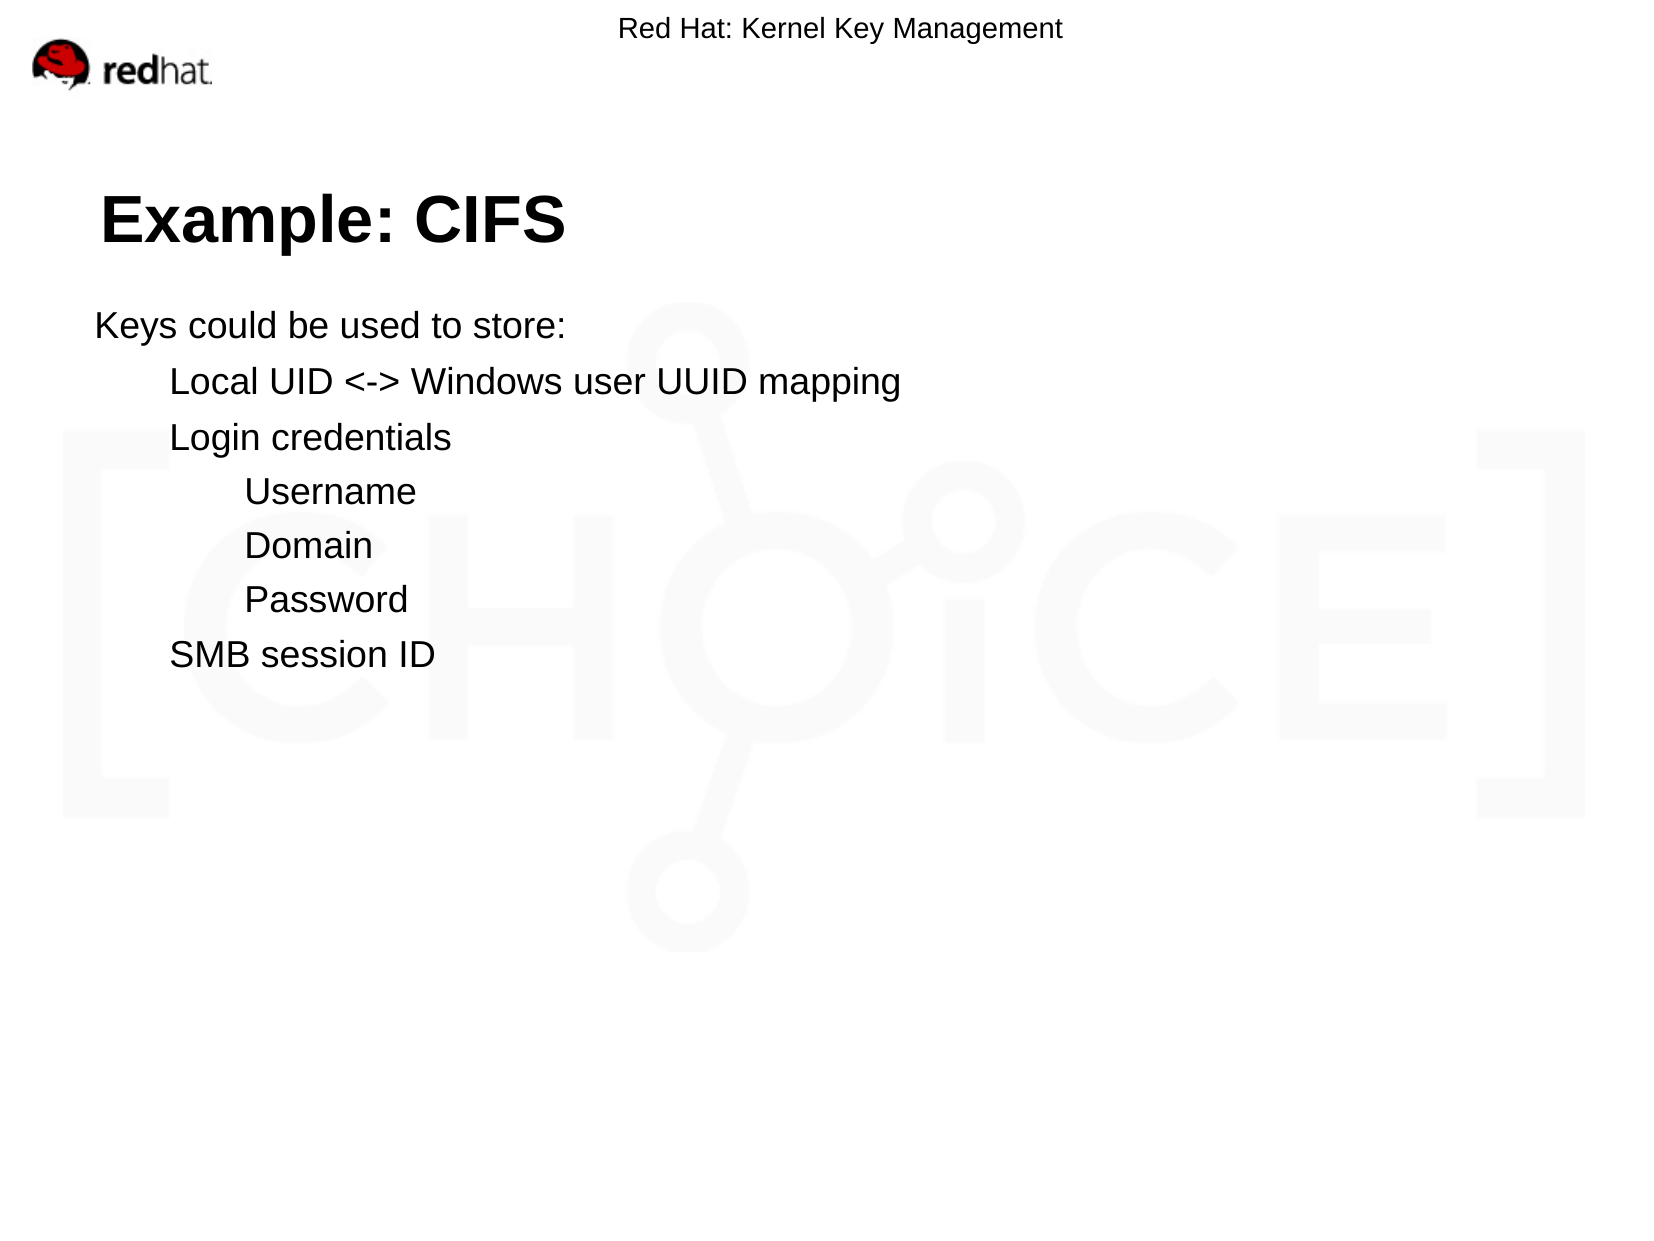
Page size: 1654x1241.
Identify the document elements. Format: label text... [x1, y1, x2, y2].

title Example: CIFS [100, 164, 1506, 275]
picture [63, 302, 1585, 952]
list Keys could be used to store: Local UID <-> Windows user UUID mapping Login credentials Username Domain Password SMB session ID [94, 304, 1500, 1174]
picture [31, 37, 212, 98]
